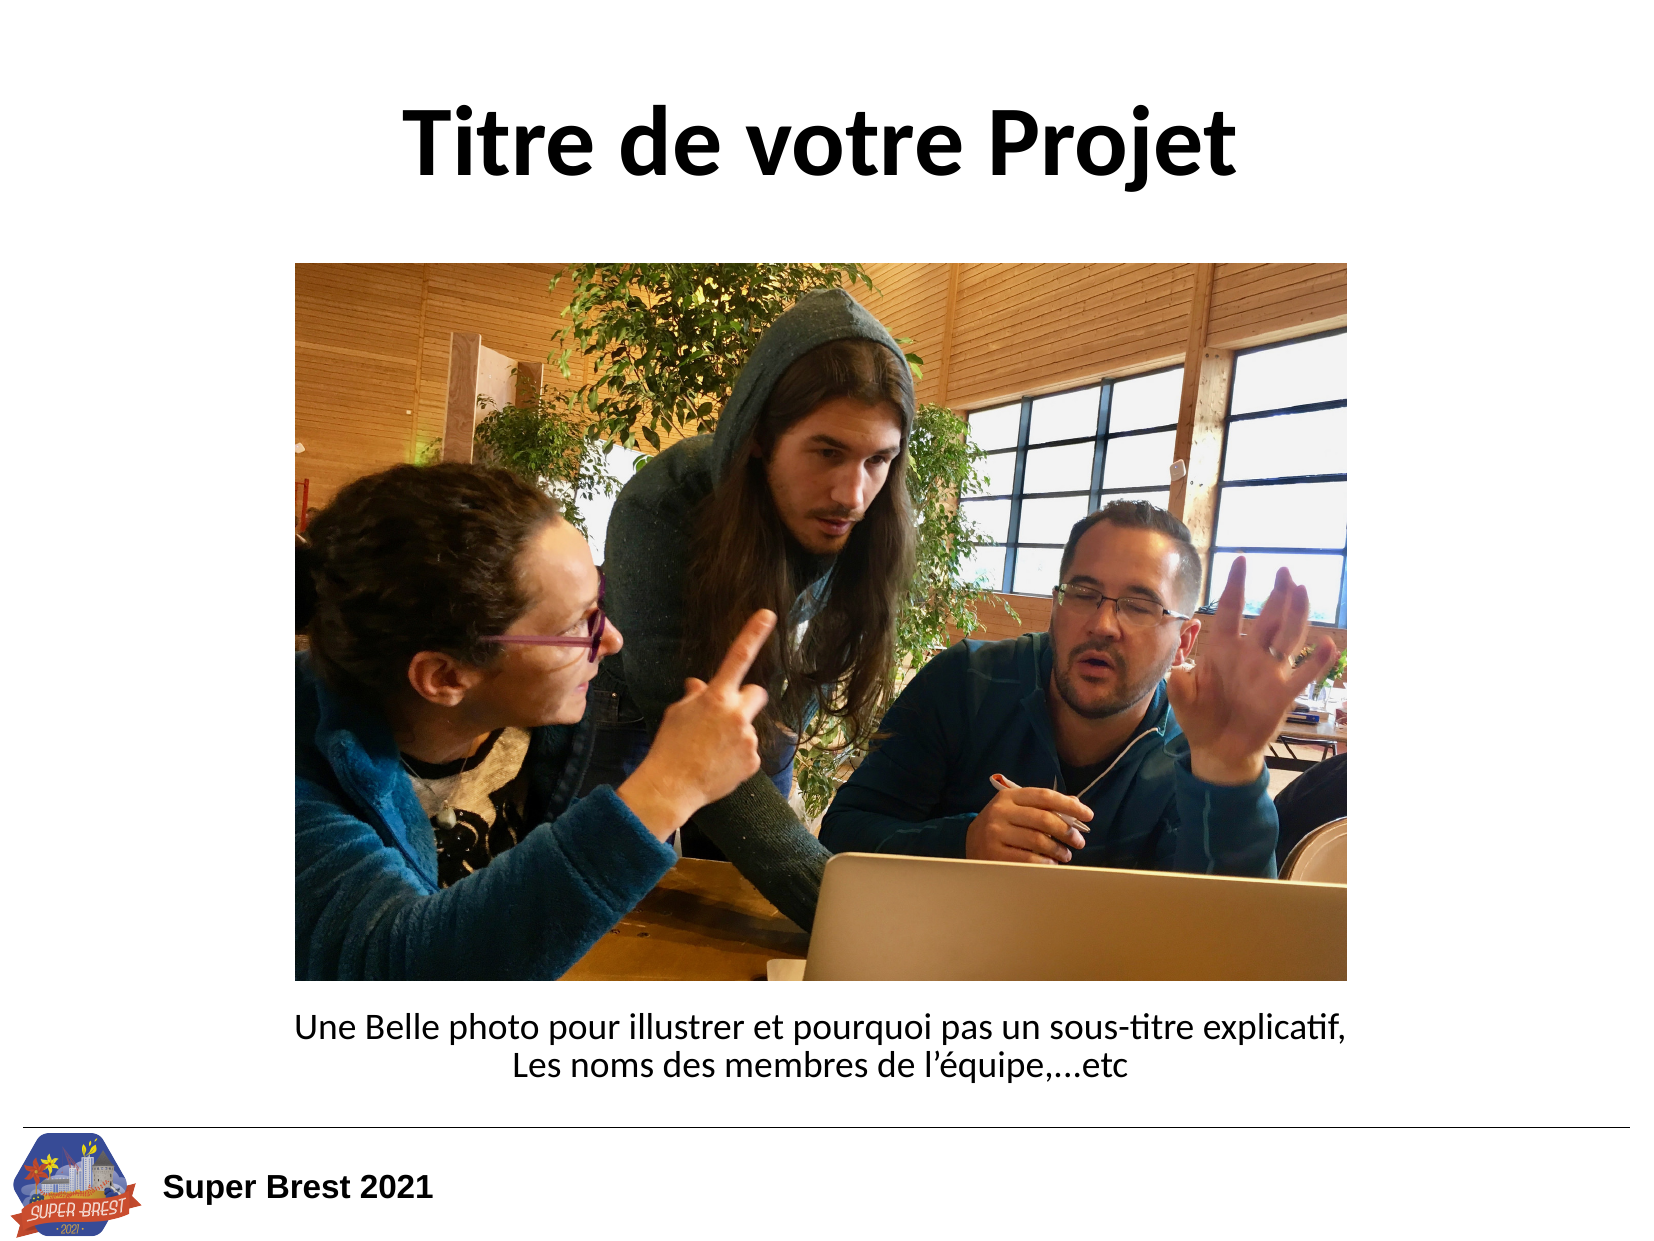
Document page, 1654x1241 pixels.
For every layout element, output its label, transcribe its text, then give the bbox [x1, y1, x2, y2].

title Titre de votre Projet [295, 47, 1347, 255]
text_box Une Belle photo pour illustrer et pourquoi pas un sous-titre explicatif, Les noms des membres de l’équipe,...etc [200, 1003, 1441, 1103]
picture [295, 263, 1347, 981]
picture [10, 1133, 142, 1238]
text_box Super Brest 2021 [147, 1160, 1070, 1213]
